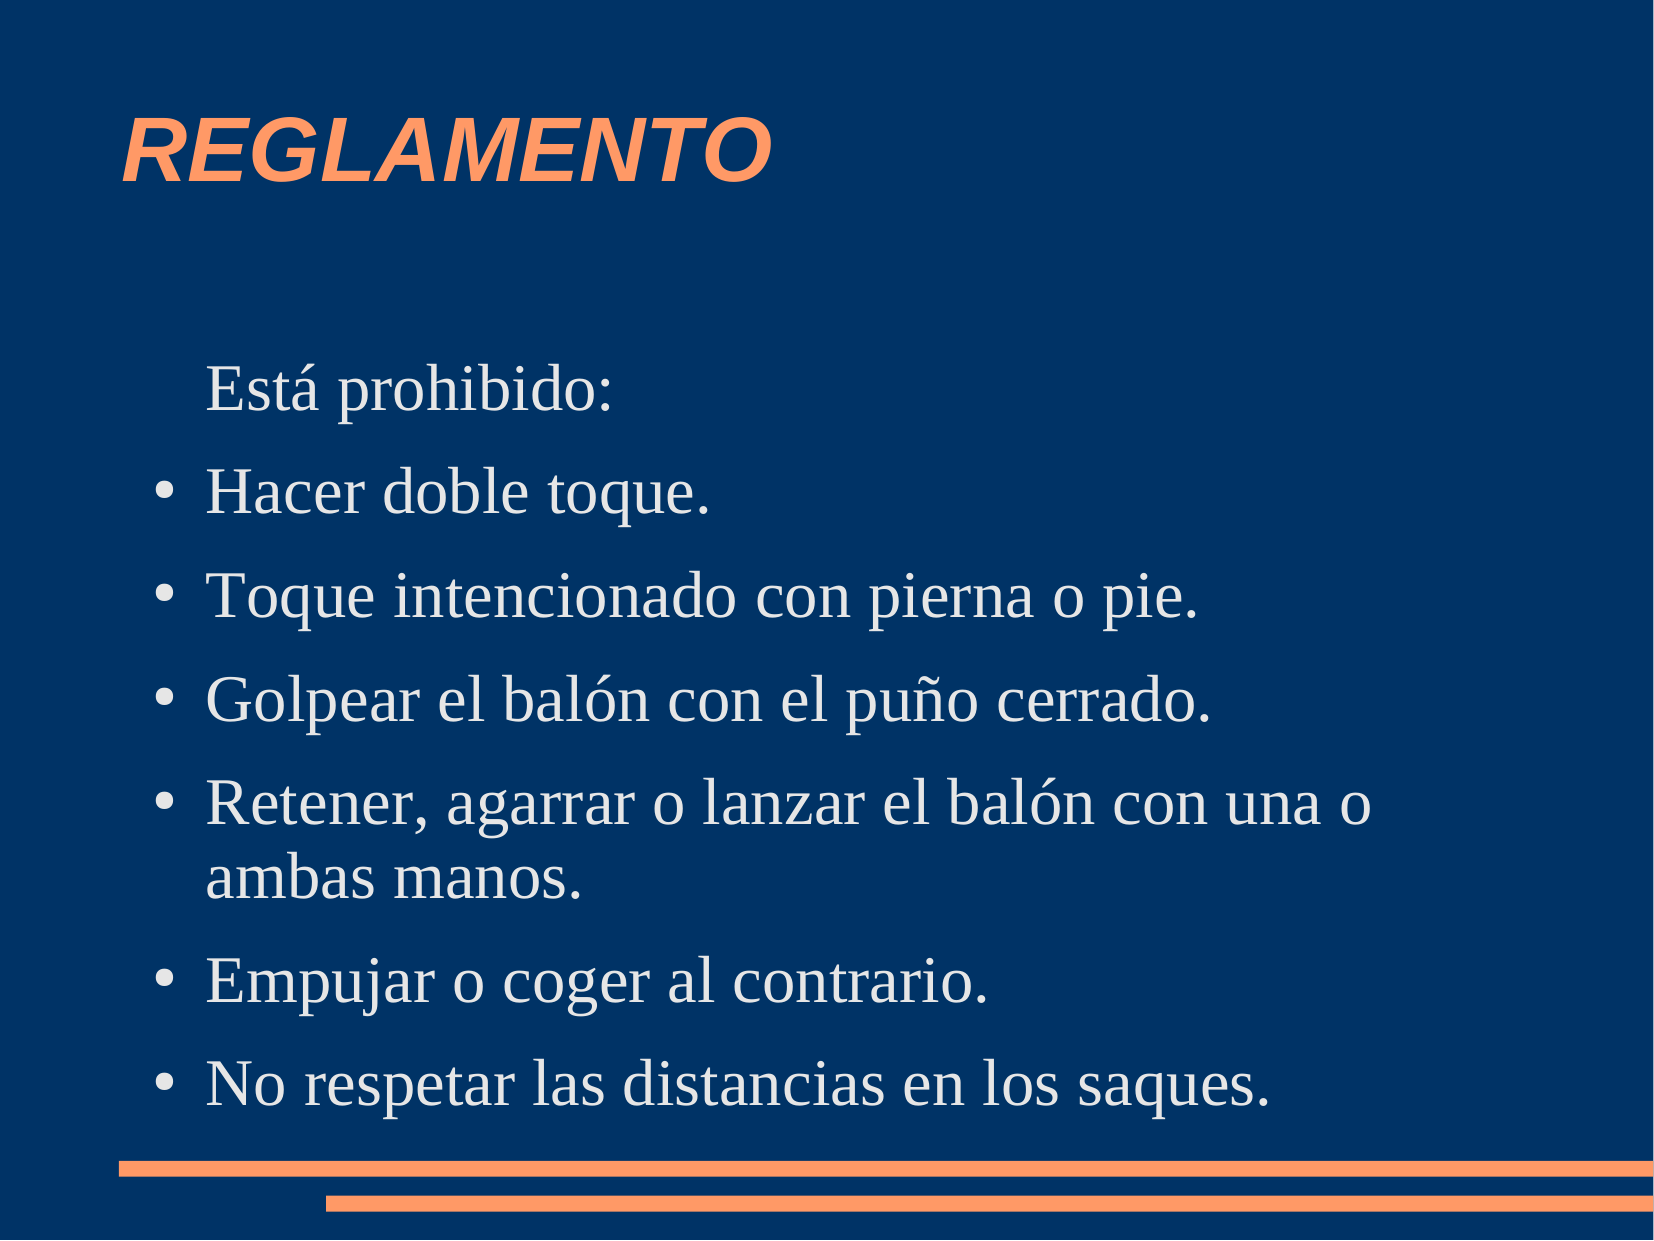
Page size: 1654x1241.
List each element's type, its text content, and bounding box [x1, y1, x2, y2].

list Está prohibido: Hacer doble toque. Toque intencionado con pierna o pie. Golpear el balón con el puño cerrado. Retener, agarrar o lanzar el balón con una o ambas manos. Empujar o coger al contrario. No respetar las distancias en los saques. [134, 350, 1516, 1133]
title REGLAMENTO [121, 46, 1534, 254]
